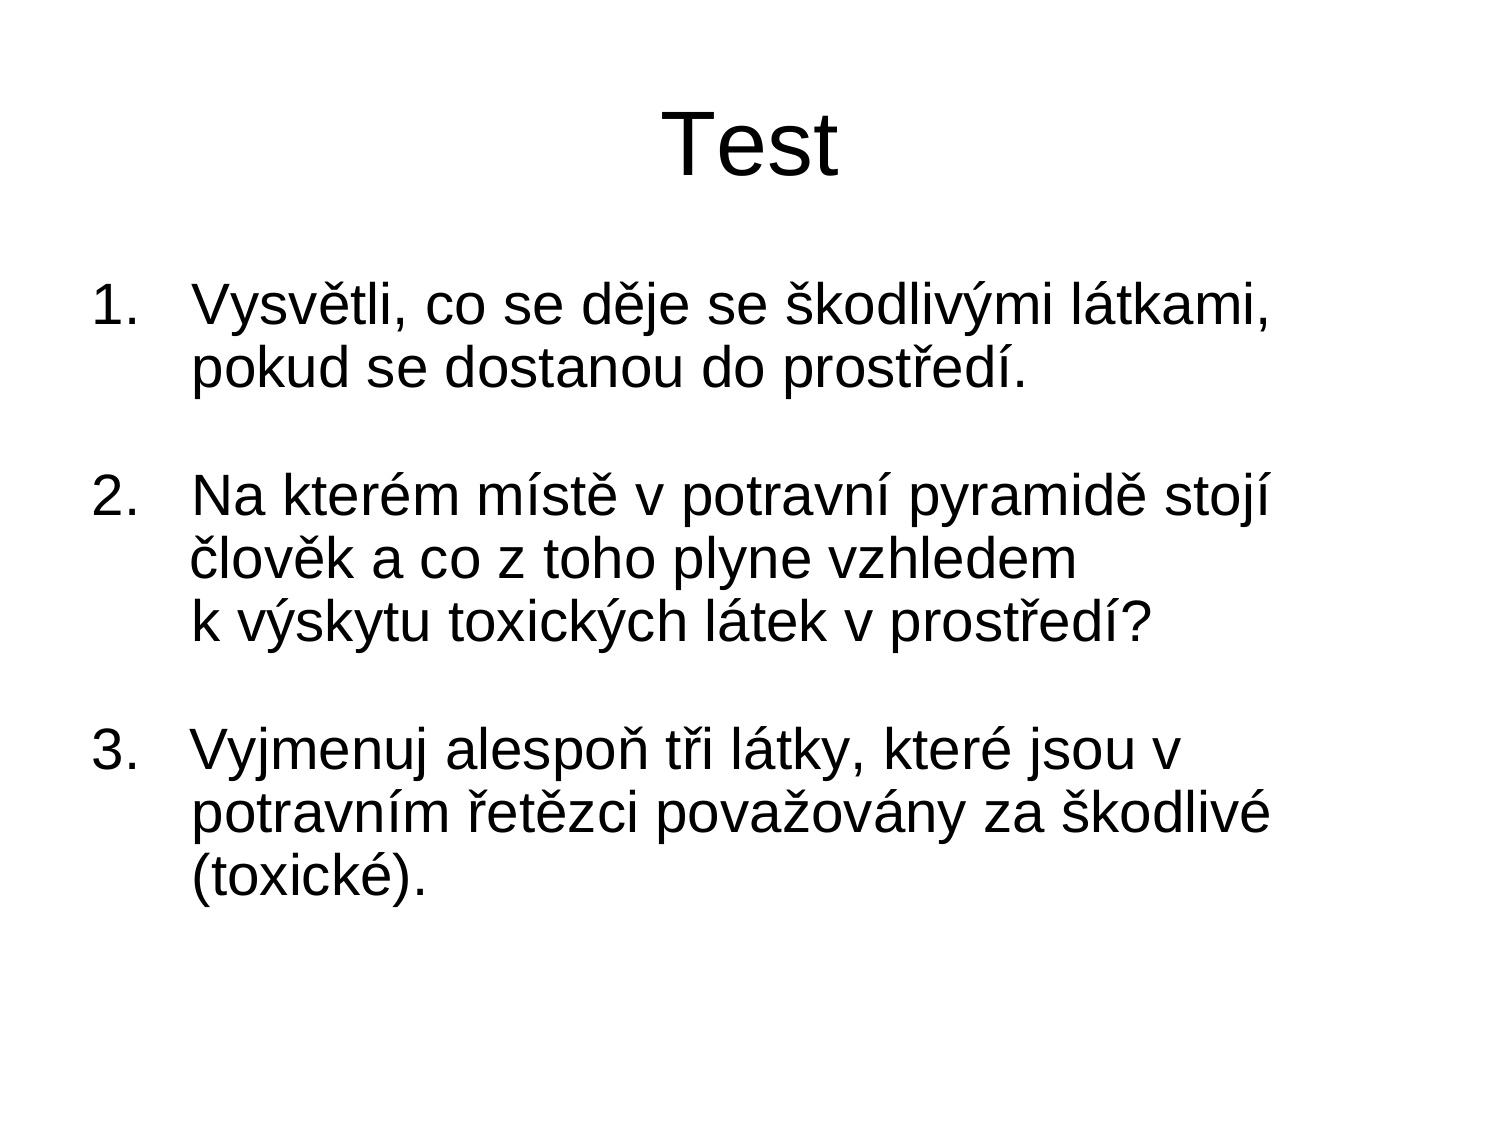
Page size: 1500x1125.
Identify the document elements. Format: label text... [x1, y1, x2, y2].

list Vysvětli, co se děje se škodlivými látkami, pokud se dostanou do prostředí. Na kterém místě v potravní pyramidě stojí člověk a co z toho plyne vzhledem k výskytu toxických látek v prostředí? 3. Vyjmenuj alespoň tři látky, které jsou v potravním řetězci považovány za škodlivé (toxické). [76, 267, 1447, 1010]
title Test [75, 45, 1426, 233]
